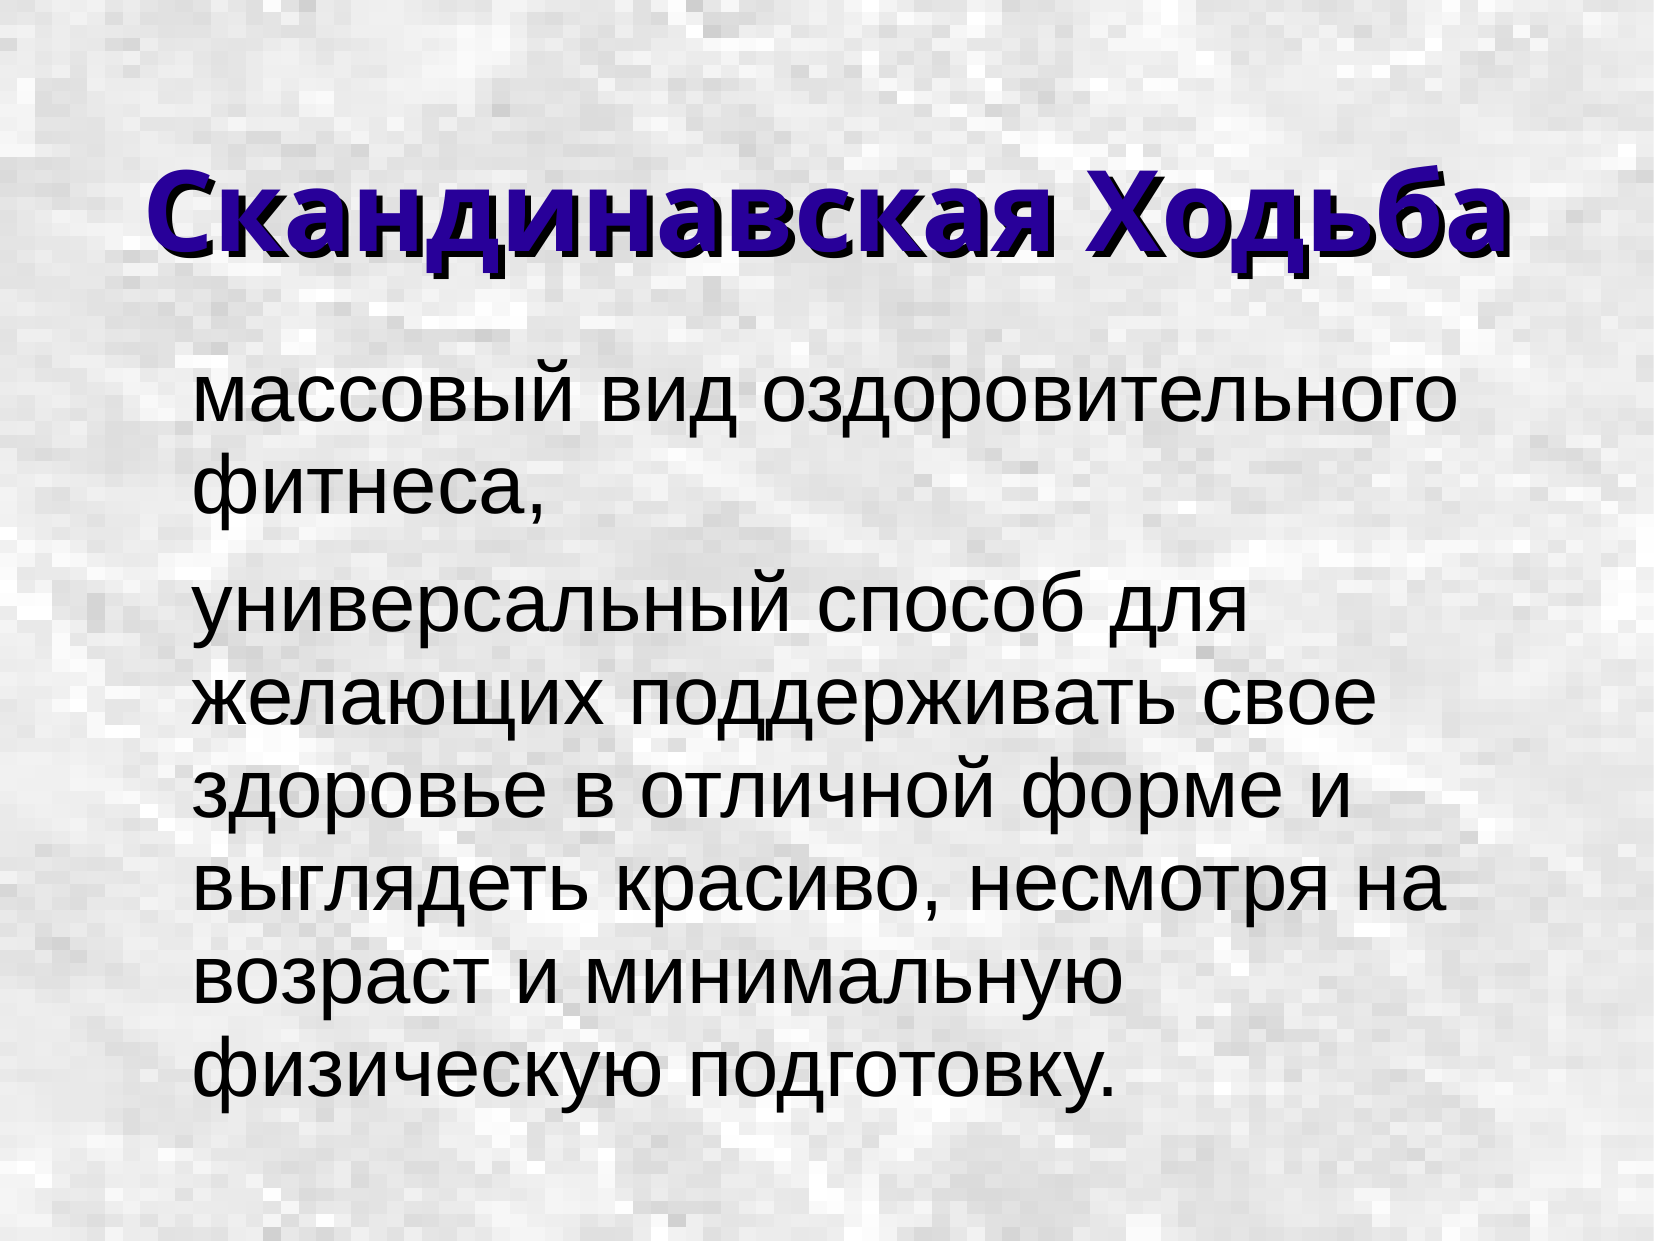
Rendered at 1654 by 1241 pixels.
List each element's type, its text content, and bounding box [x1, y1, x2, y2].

text_box массовый вид оздоровительного фитнеса, универсальный способ для желающих поддерживать свое здоровье в отличной форме и выглядеть красиво, несмотря на возраст и минимальную физическую подготовку. [177, 338, 1536, 1123]
title Скандинавская Ходьба [121, 70, 1534, 343]
